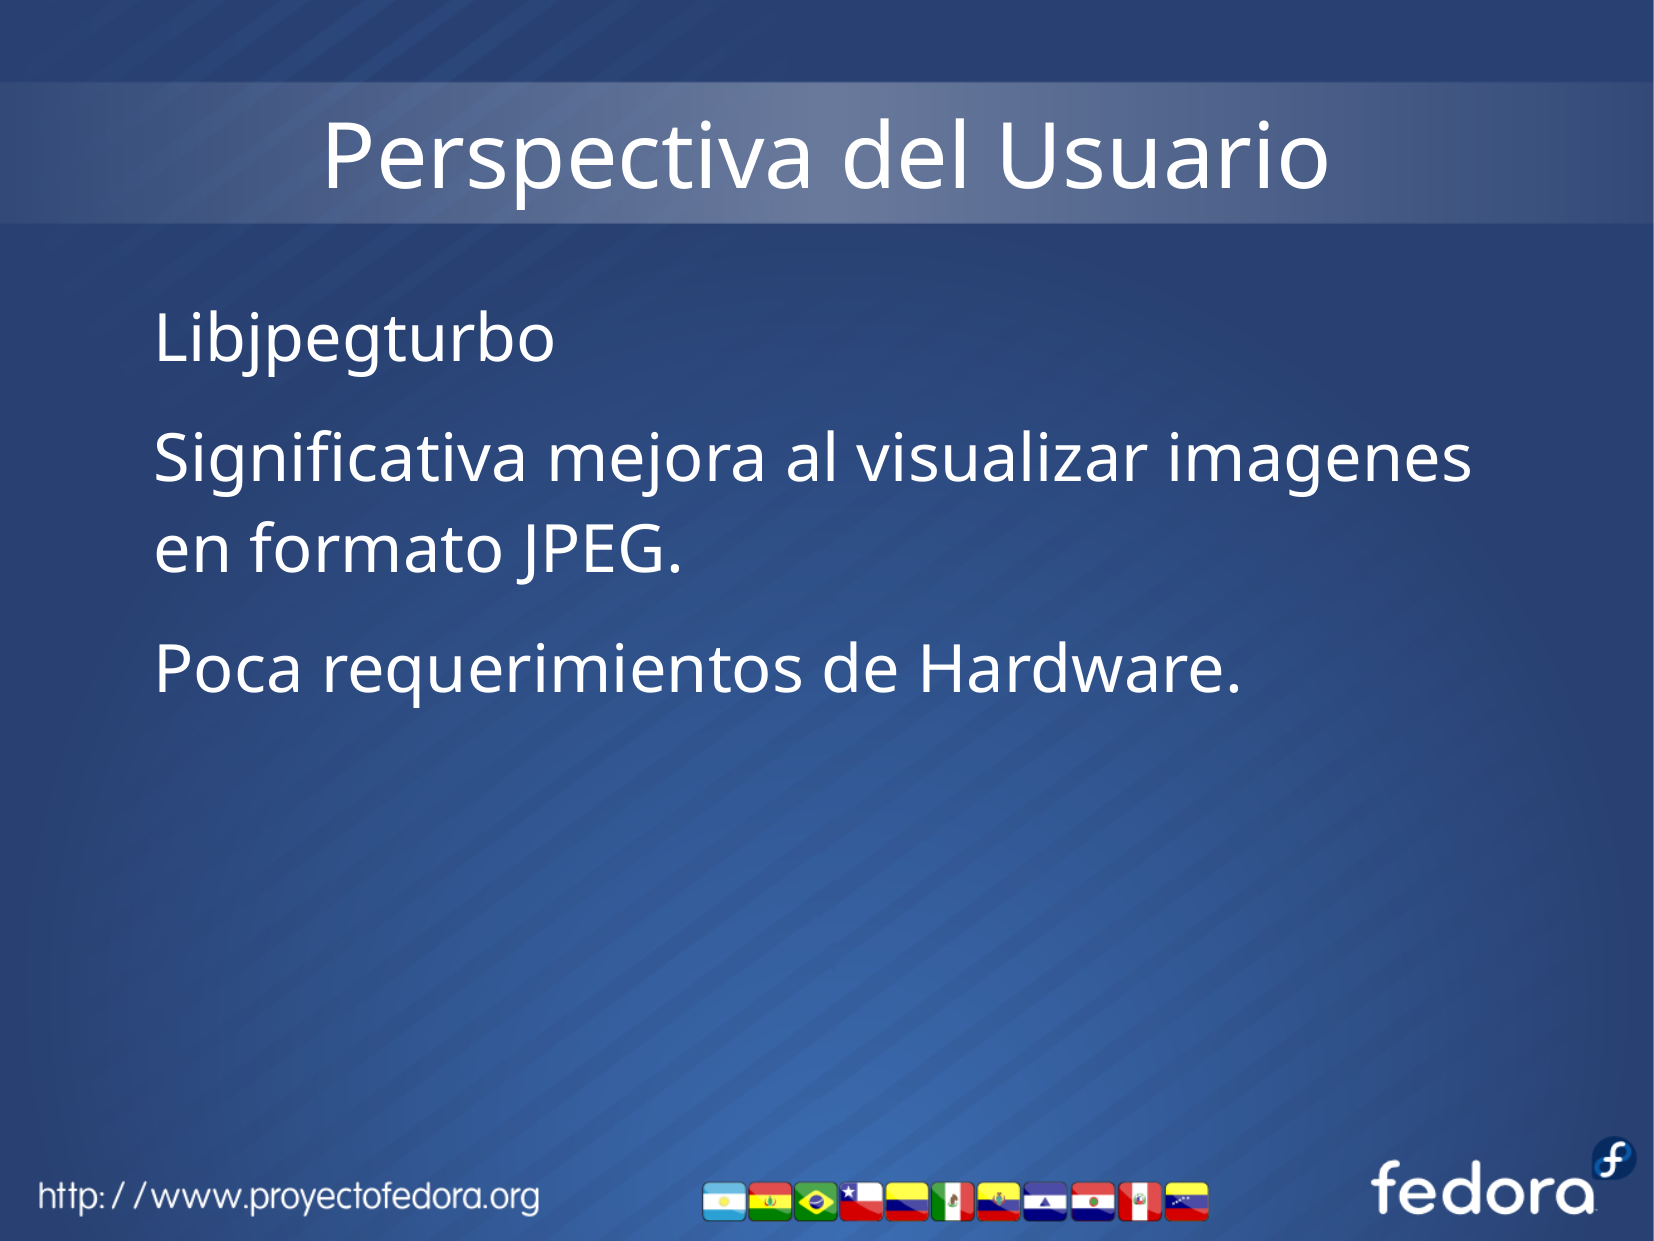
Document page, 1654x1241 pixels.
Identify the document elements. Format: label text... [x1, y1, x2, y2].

title Perspectiva del Usuario [82, 56, 1571, 250]
picture [0, 0, 1654, 1241]
list Libjpegturbo Significativa mejora al visualizar imagenes en formato JPEG. Poca requerimientos de Hardware. [82, 290, 1571, 1094]
